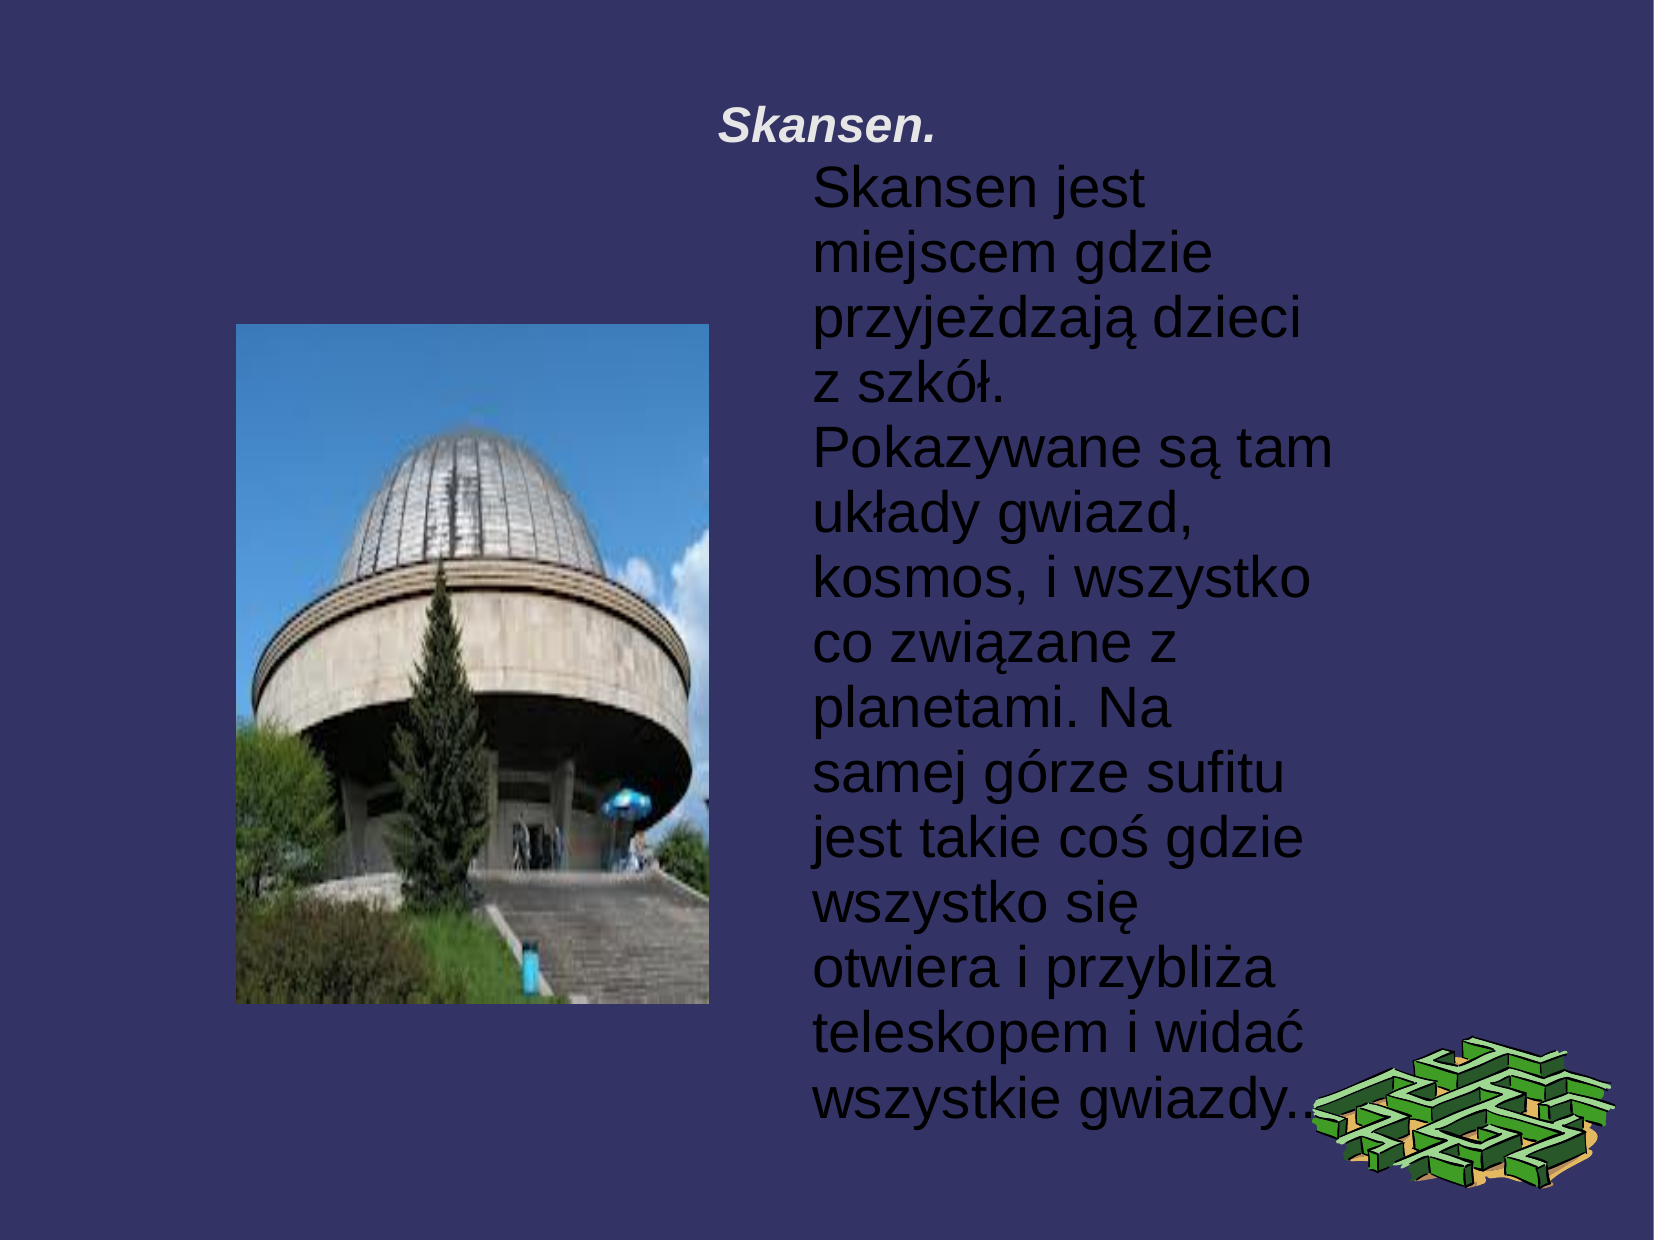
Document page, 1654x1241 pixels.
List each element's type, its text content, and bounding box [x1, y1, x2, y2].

text_box Skansen jest miejscem gdzie przyjeżdzają dzieci z szkół. Pokazywane są tam układy gwiazd, kosmos, i wszystko co związane z planetami. Na samej górze sufitu jest takie coś gdzie wszystko się otwiera i przybliża teleskopem i widać wszystkie gwiazdy.. [797, 147, 1359, 1135]
picture [236, 324, 709, 1004]
title Skansen. [121, 19, 1534, 227]
